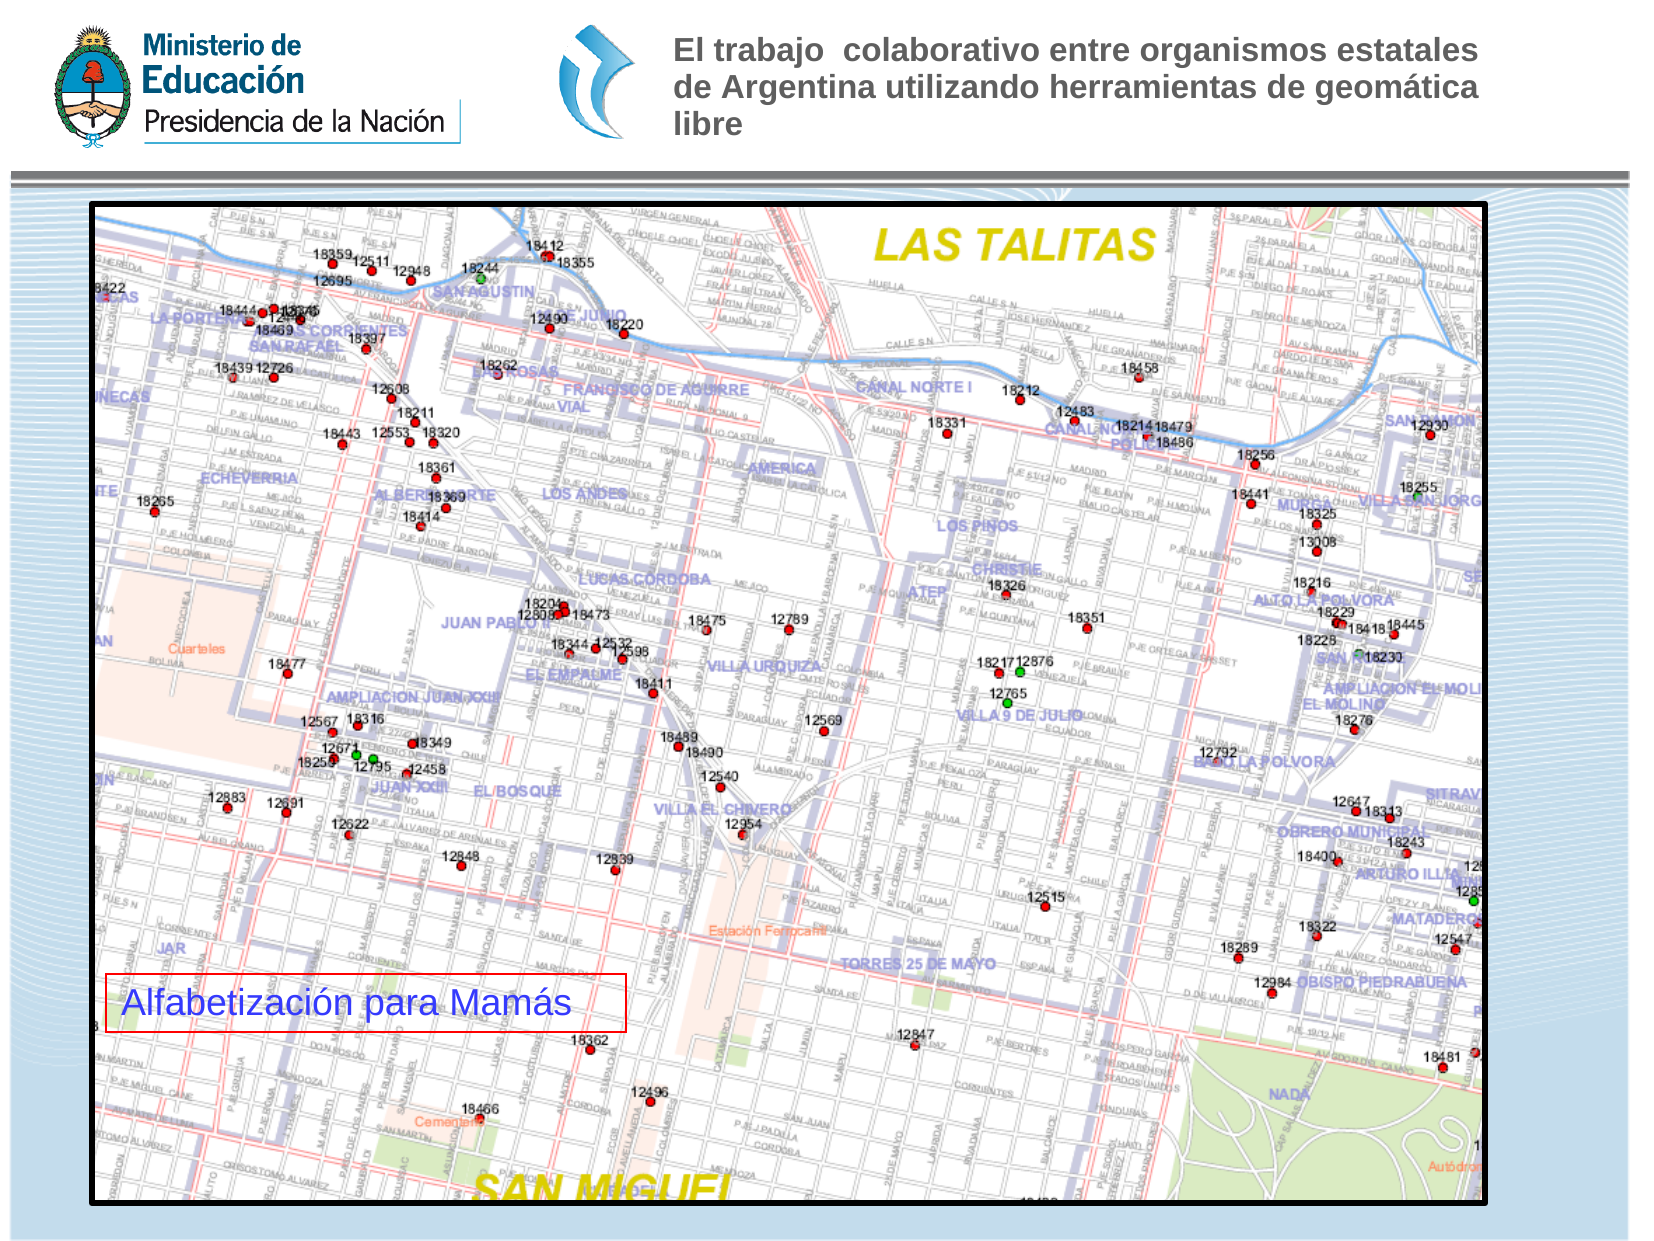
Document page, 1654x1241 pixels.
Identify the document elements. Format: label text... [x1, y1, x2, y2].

text_box Alfabetización para Mamás [106, 974, 627, 1032]
picture [0, 17, 1642, 1241]
text_box El trabajo colaborativo entre organismos estatales de Argentina utilizando herramientas de geomática libre [673, 0, 1512, 172]
